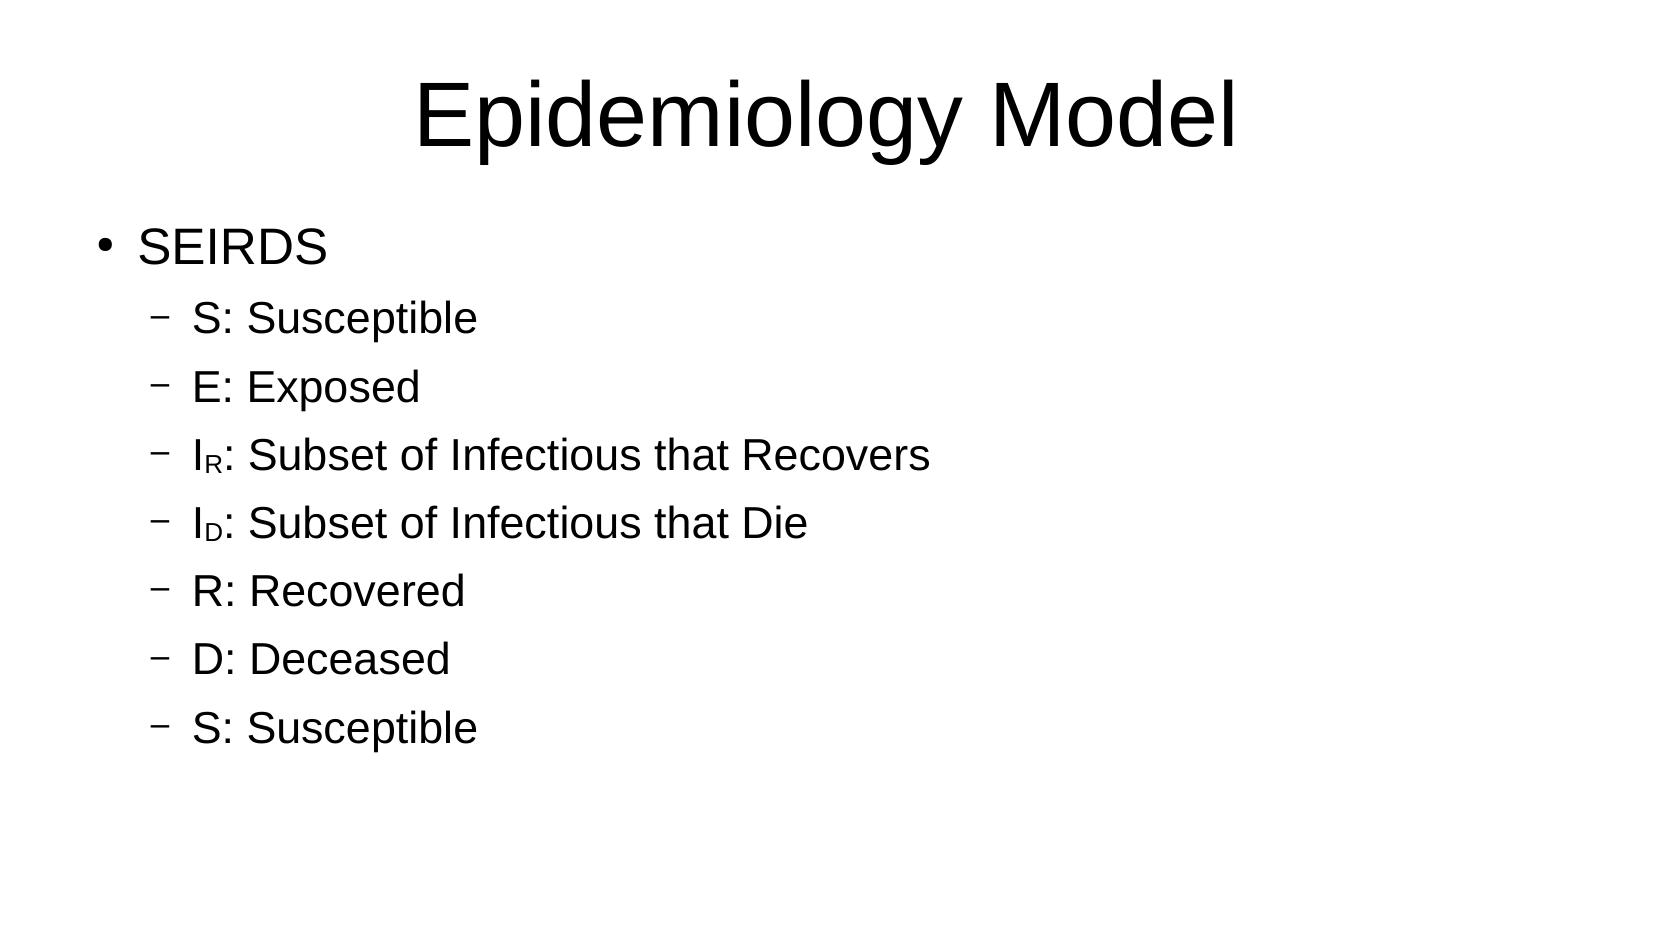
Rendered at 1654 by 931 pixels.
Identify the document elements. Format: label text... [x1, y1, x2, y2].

title Epidemiology Model [82, 37, 1571, 193]
list SEIRDS S: Susceptible E: Exposed IR: Subset of Infectious that Recovers ID: Subset of Infectious that Die R: Recovered D: Deceased S: Susceptible [82, 217, 1571, 758]
